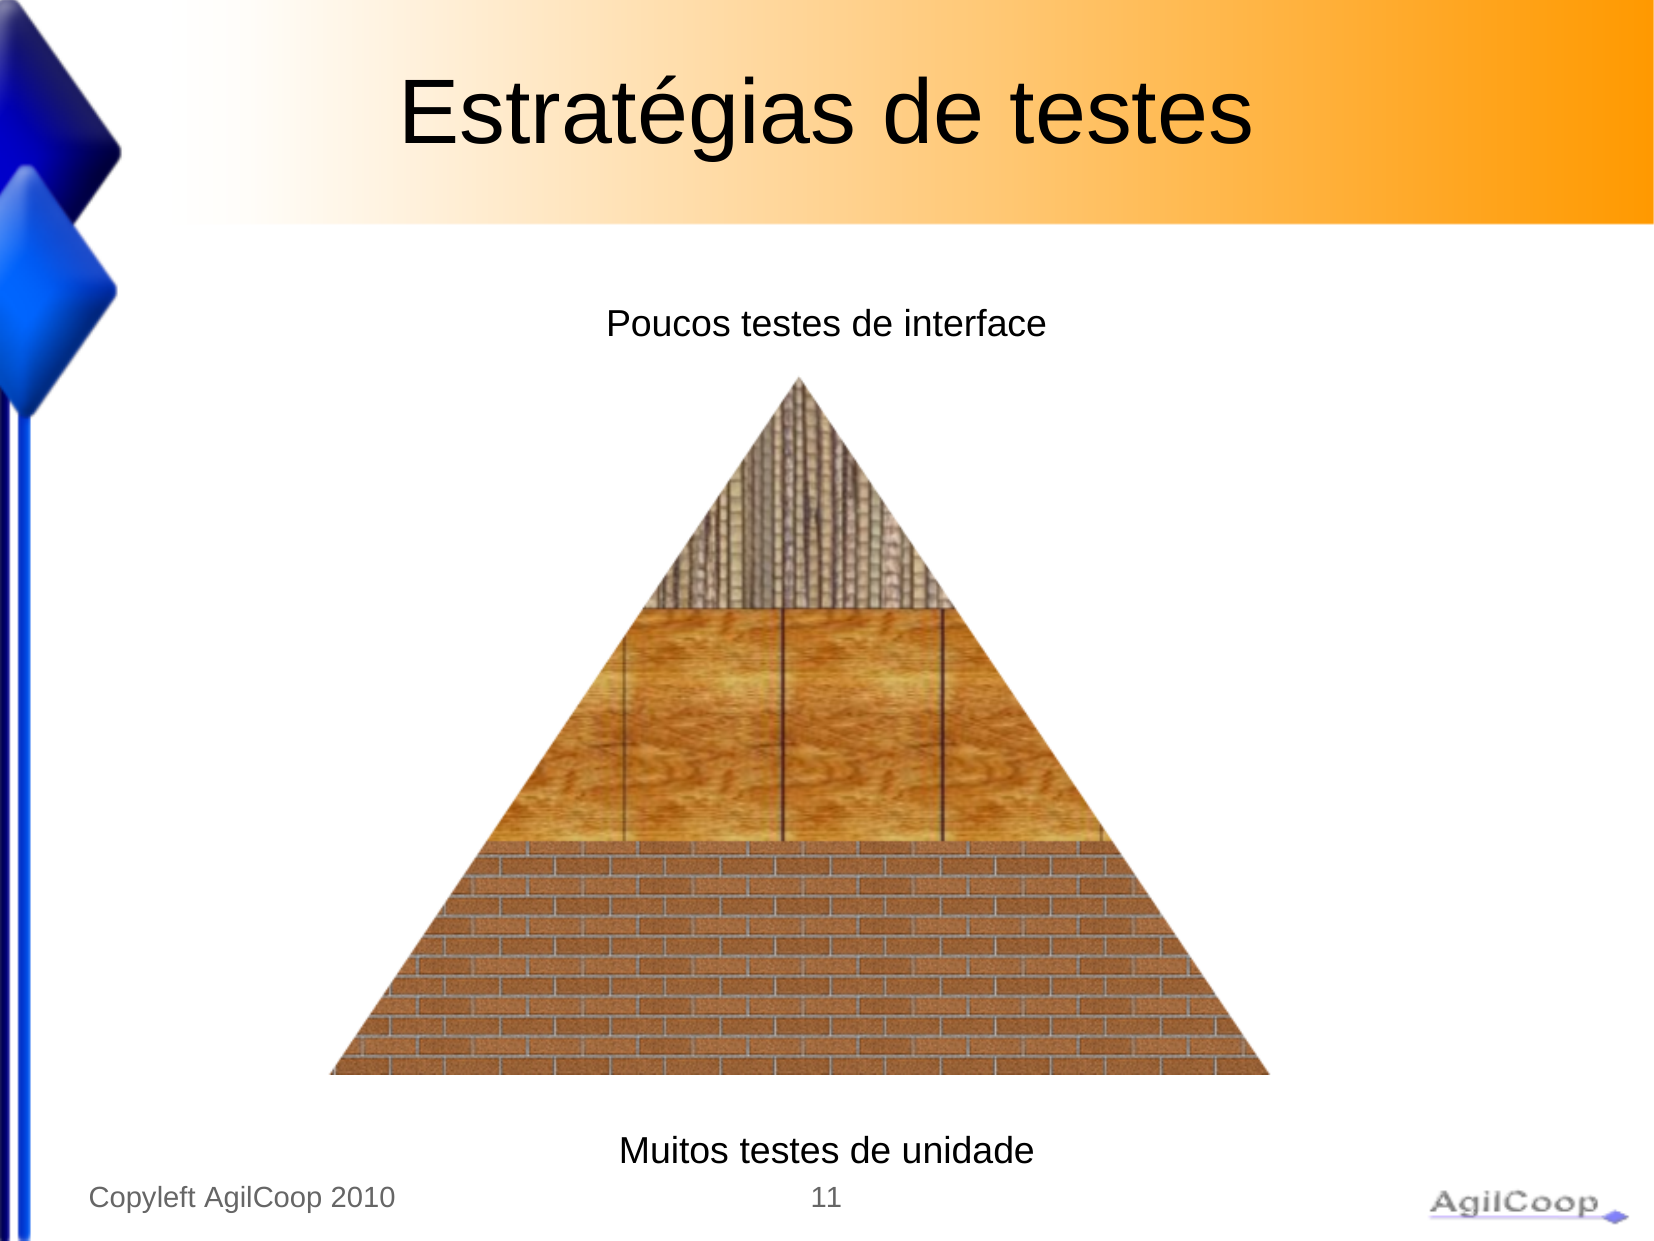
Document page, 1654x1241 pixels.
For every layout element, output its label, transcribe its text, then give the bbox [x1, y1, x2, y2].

text_box Muitos testes de unidade [280, 1122, 1374, 1181]
text_box Poucos testes de interface [280, 295, 1374, 354]
picture [0, 0, 1654, 1241]
title Estratégias de testes [82, 8, 1571, 216]
